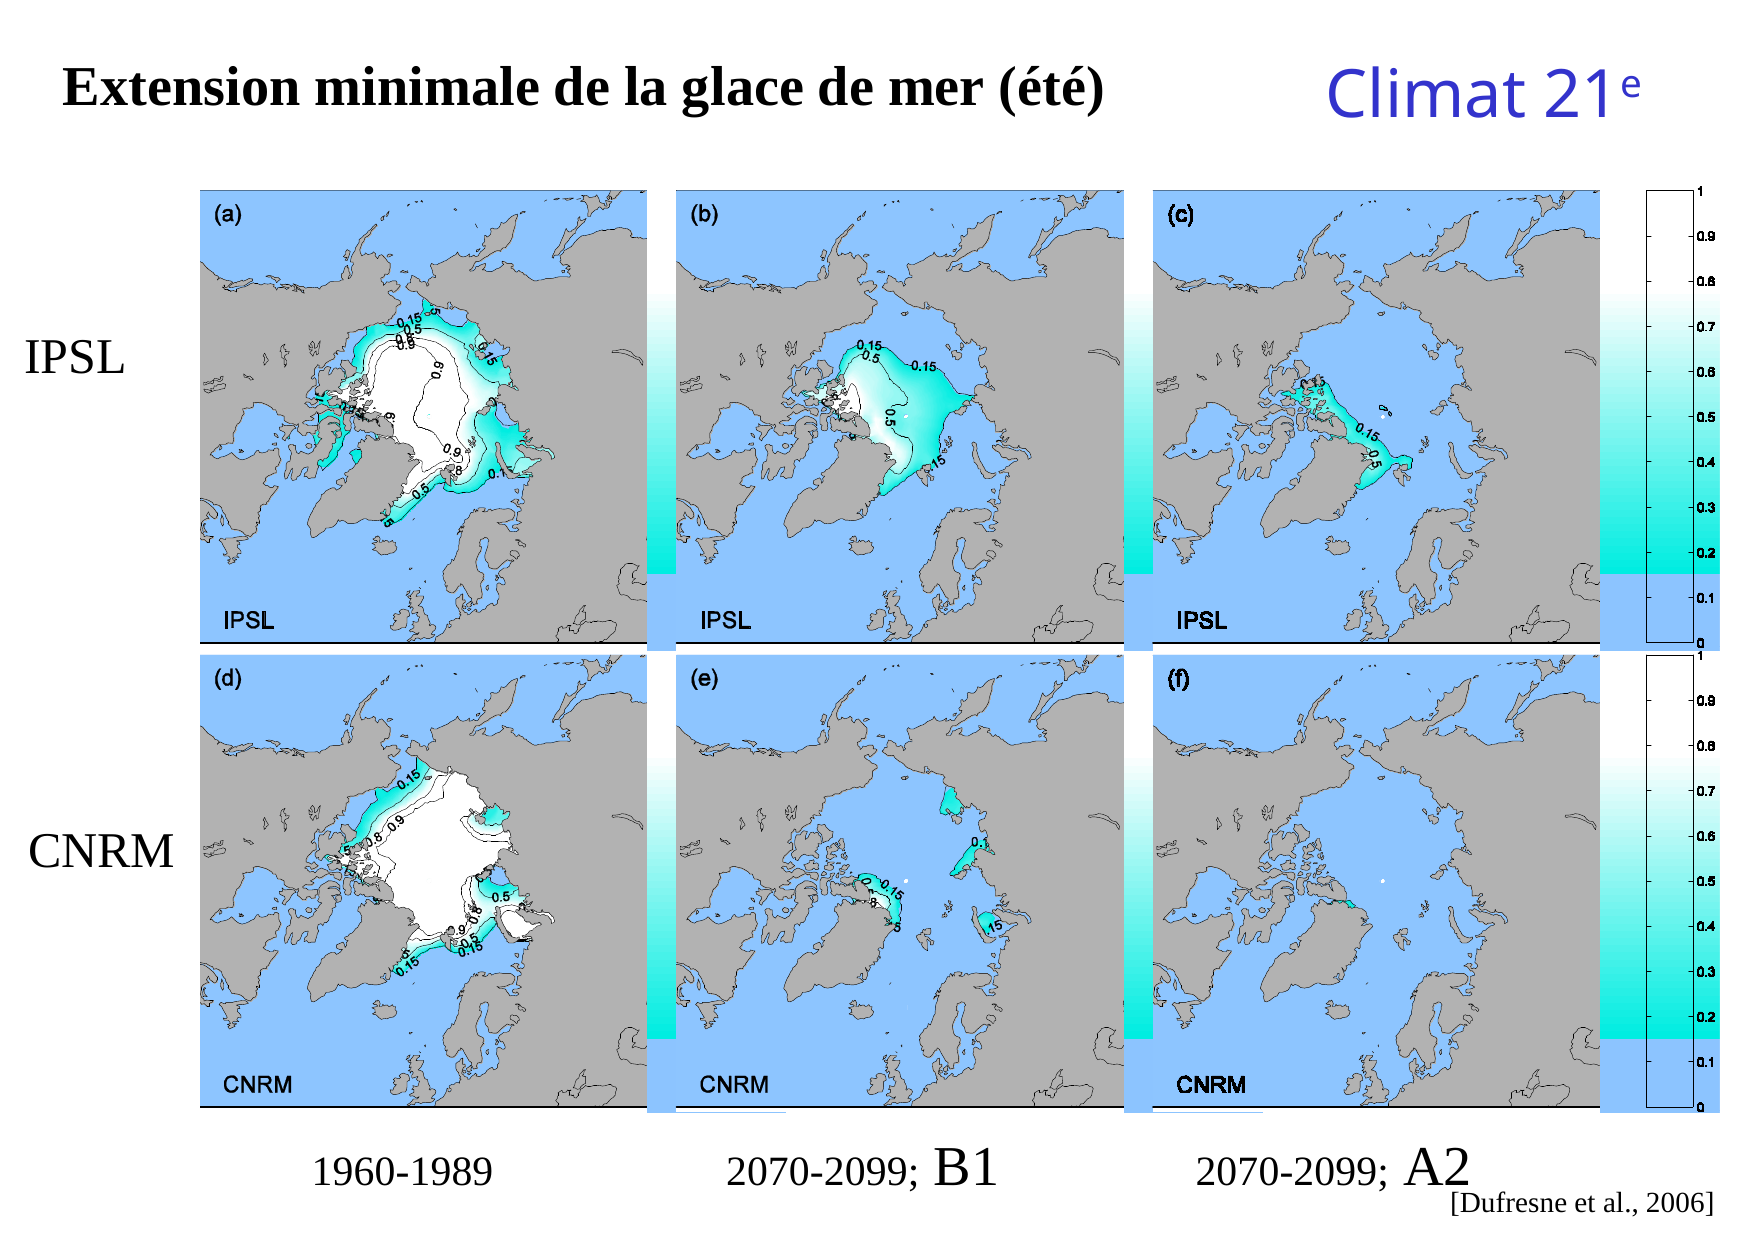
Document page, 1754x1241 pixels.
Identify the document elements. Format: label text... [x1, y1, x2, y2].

text_box [Dufresne et al., 2006] [1231, 1180, 1730, 1227]
text_box IPSL [9, 320, 143, 392]
text_box 2070-2099; B1 [711, 1127, 1098, 1206]
picture [200, 177, 1720, 1113]
text_box Extension minimale de la glace de mer (été) [48, 47, 1278, 126]
text_box Climat 21e [1215, 38, 1753, 145]
text_box 2070-2099; A2 [1180, 1127, 1568, 1206]
text_box CNRM [13, 815, 191, 887]
text_box 1960-1989 [296, 1140, 601, 1203]
